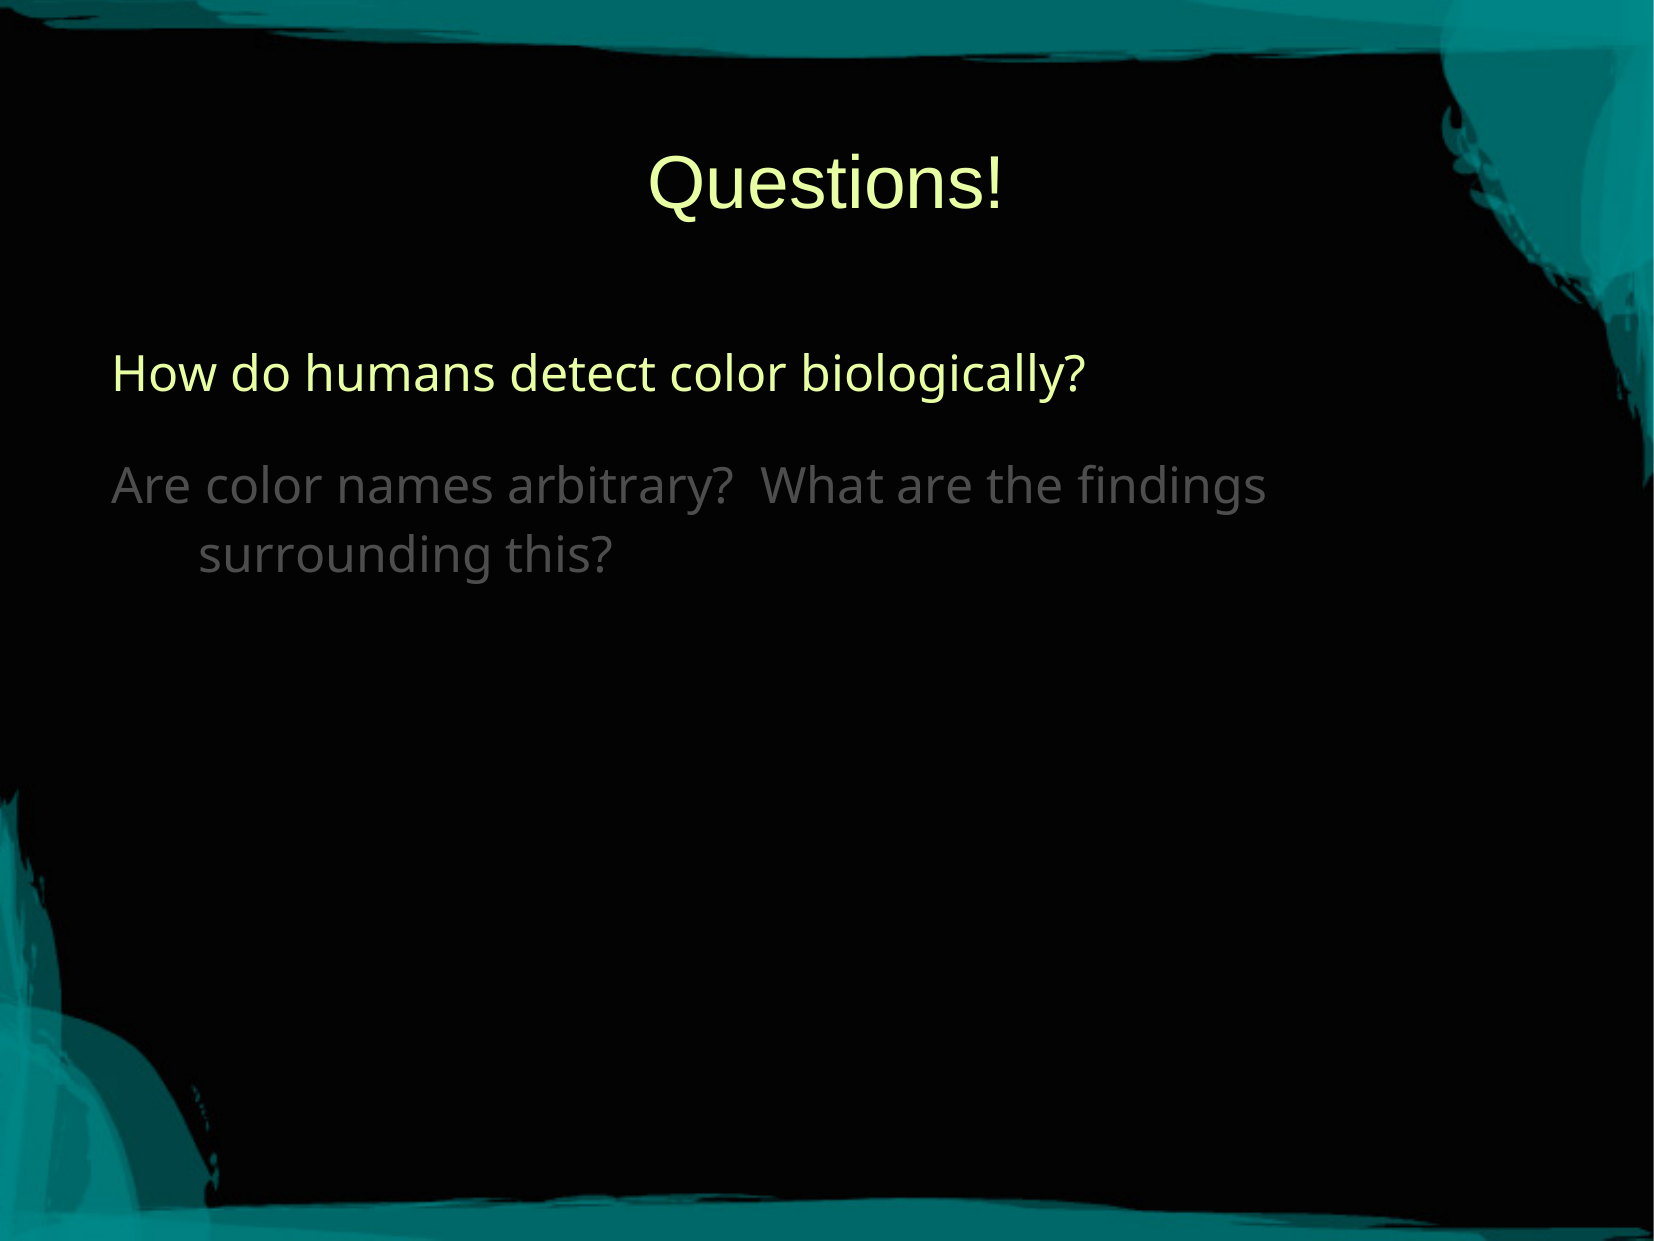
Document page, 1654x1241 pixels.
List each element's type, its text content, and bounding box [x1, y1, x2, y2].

list How do humans detect color biologically? Are color names arbitrary? What are the findings surrounding this? [96, 330, 1558, 1130]
picture [0, 0, 1654, 1241]
title Questions! [96, 76, 1558, 290]
